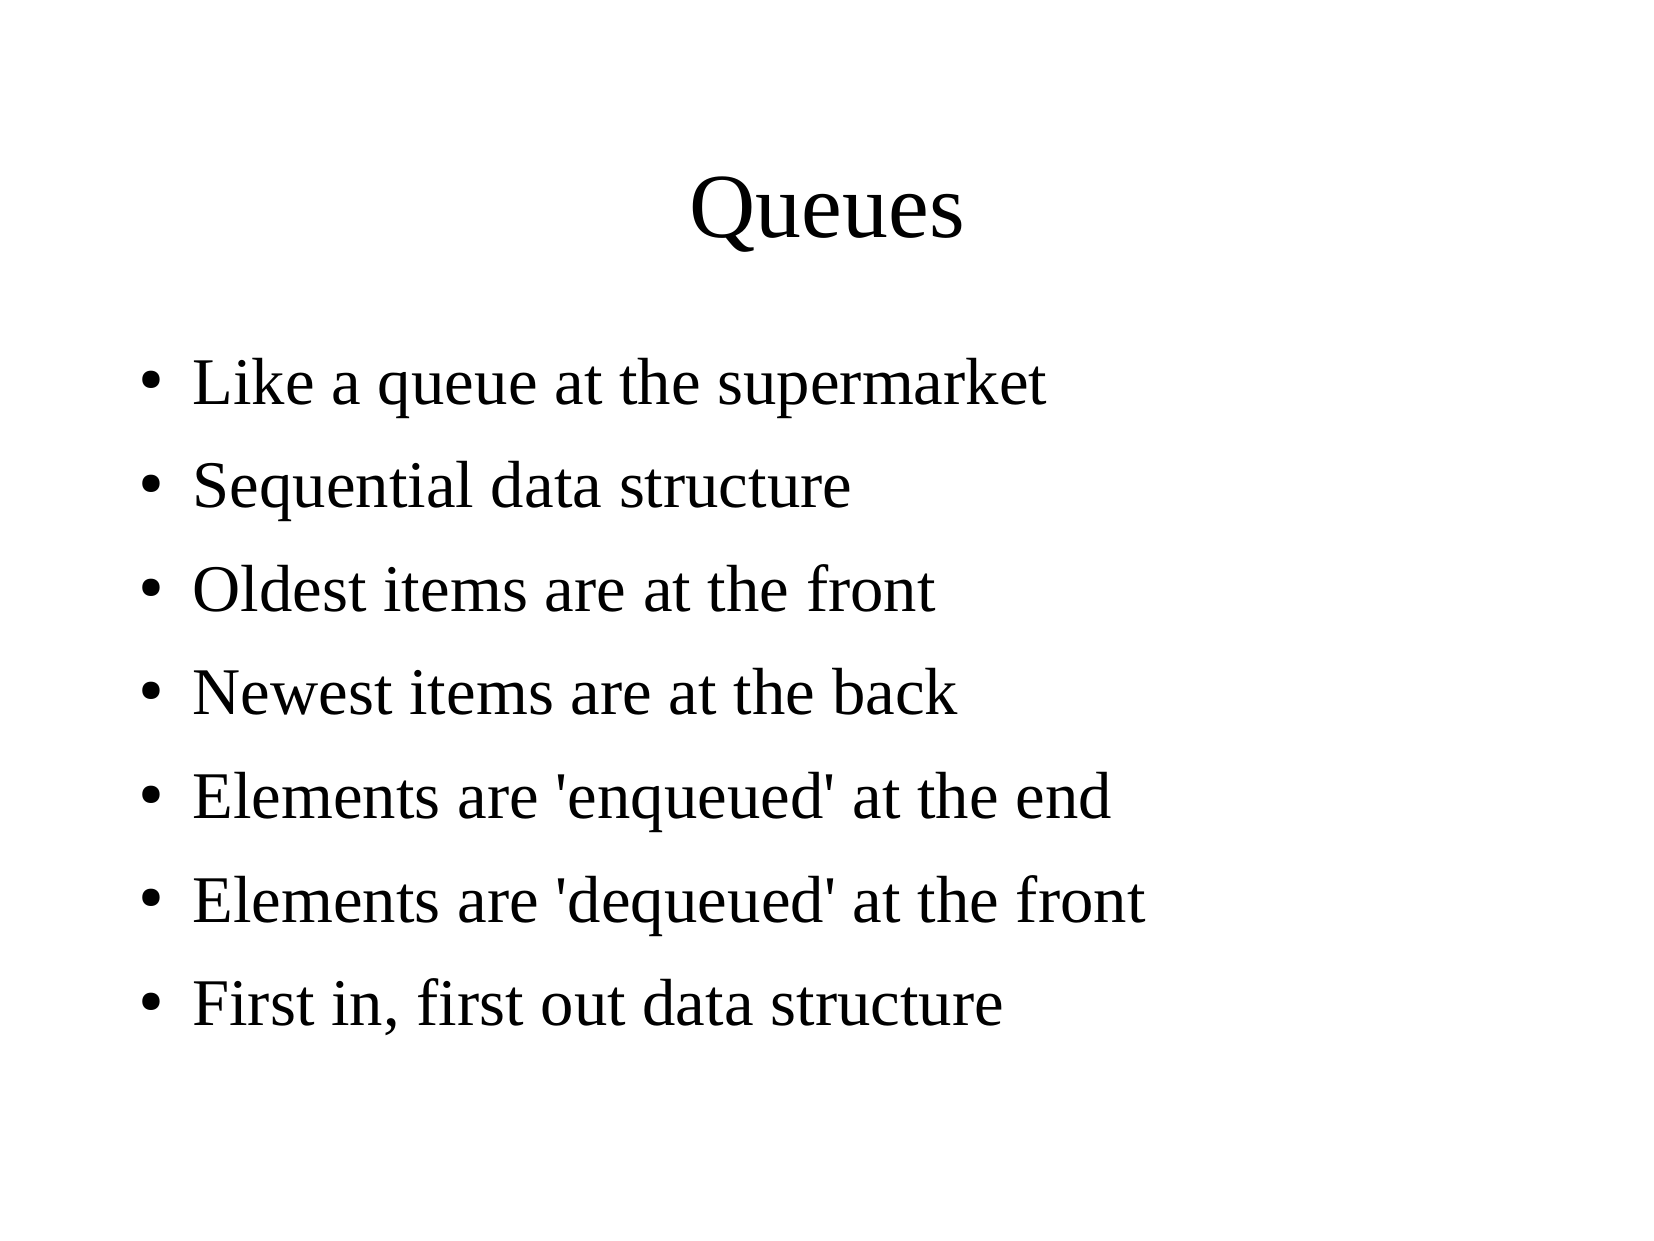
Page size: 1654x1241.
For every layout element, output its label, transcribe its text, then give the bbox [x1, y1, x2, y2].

list Like a queue at the supermarket Sequential data structure Oldest items are at the front Newest items are at the back Elements are 'enqueued' at the end Elements are 'dequeued' at the front First in, first out data structure [121, 344, 1534, 1127]
title Queues [121, 102, 1534, 311]
